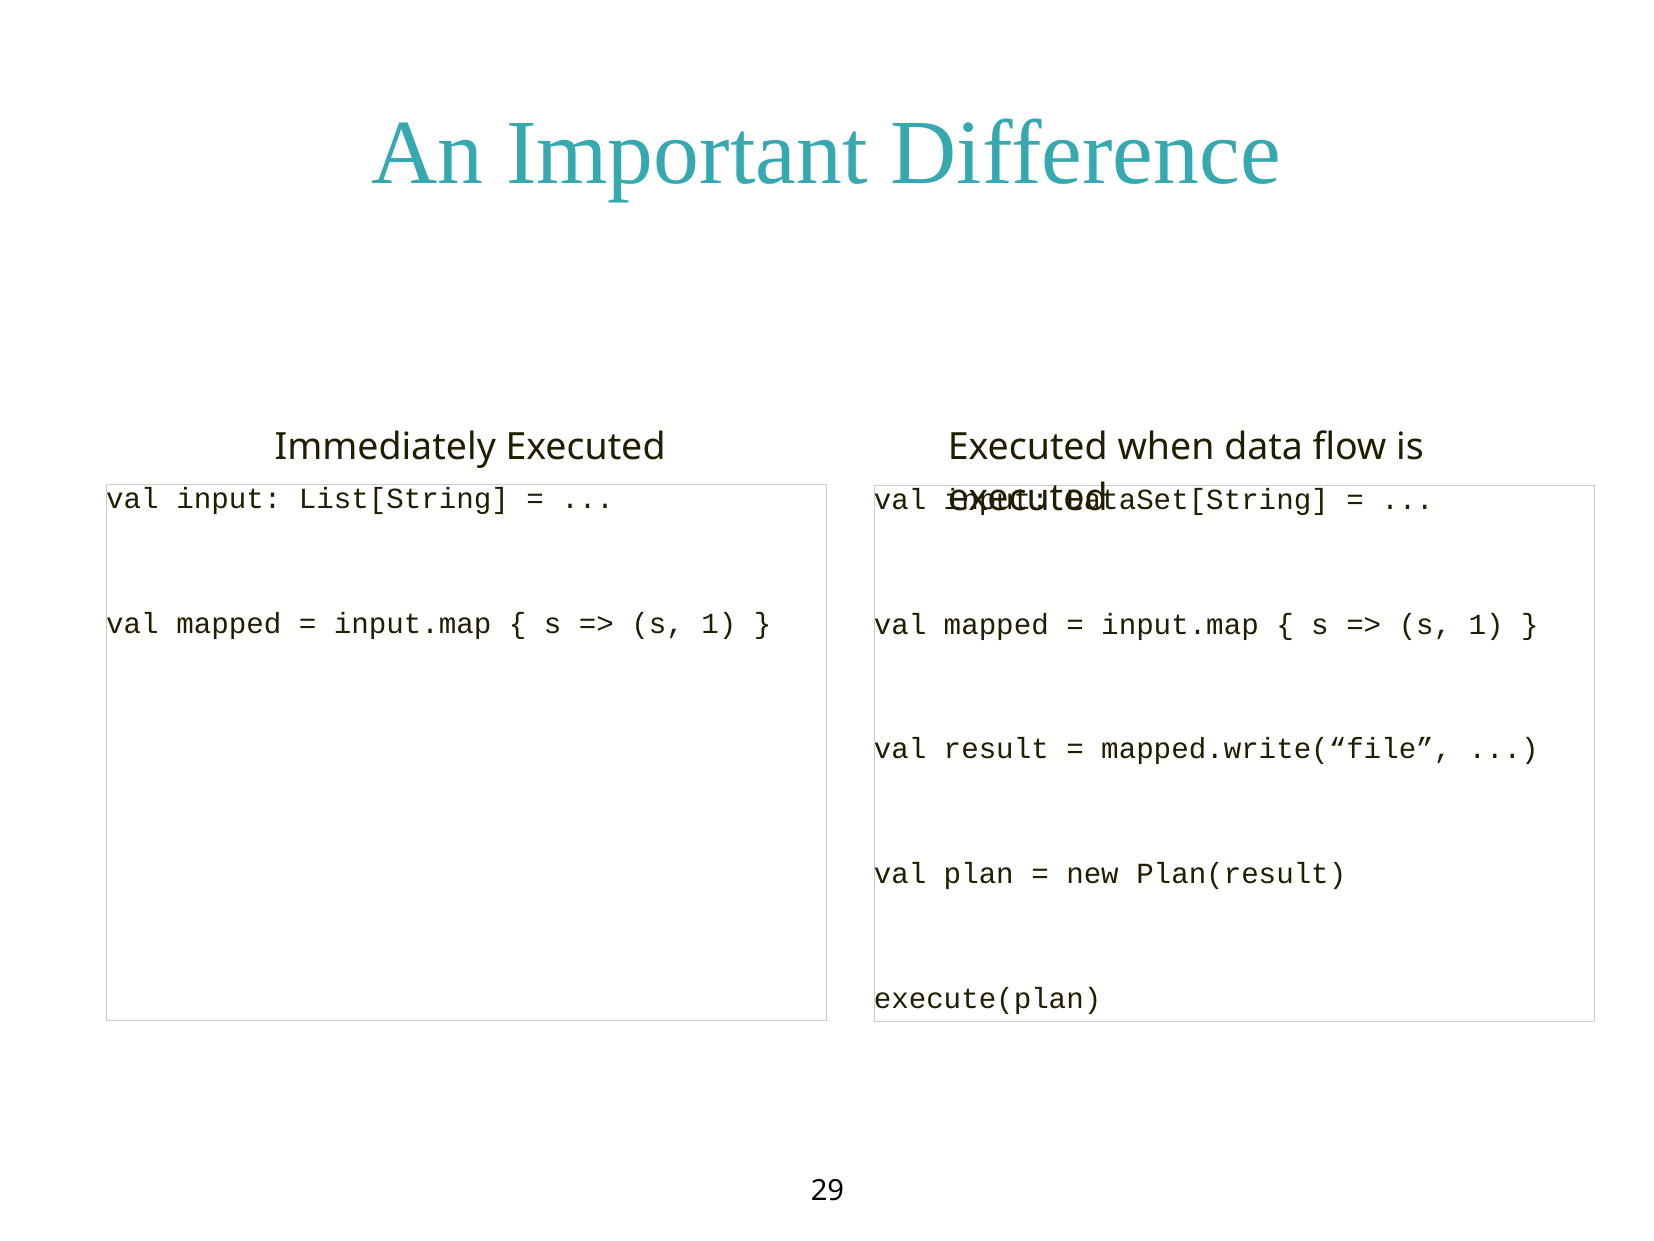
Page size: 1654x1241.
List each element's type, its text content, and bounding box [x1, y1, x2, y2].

list val input: List[String] = ... val mapped = input.map { s => (s, 1) } [106, 484, 827, 1021]
title An Important Difference [82, 49, 1571, 257]
list val input: DataSet[String] = ... val mapped = input.map { s => (s, 1) } val result = mapped.write(“file”, ...) val plan = new Plan(result) execute(plan) [874, 485, 1595, 1022]
text_box Immediately Executed [259, 411, 721, 473]
text_box Executed when data flow is executed [933, 411, 1595, 519]
